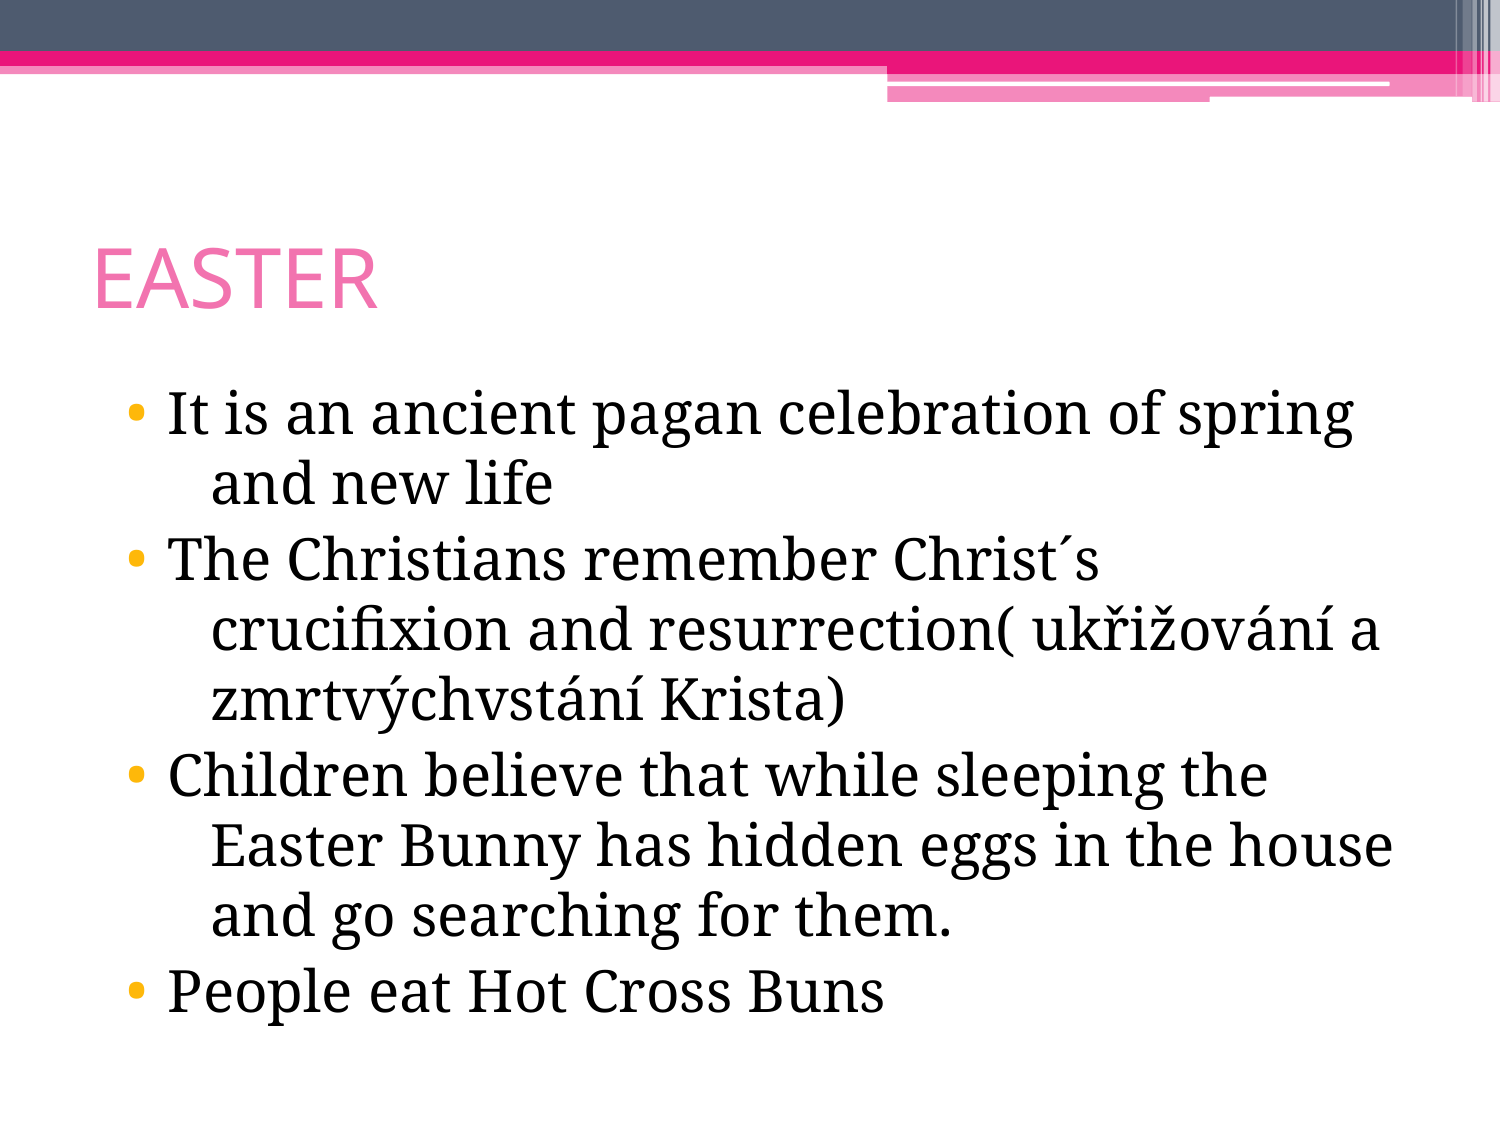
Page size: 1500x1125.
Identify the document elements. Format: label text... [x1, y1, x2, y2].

title EASTER [75, 187, 1426, 363]
list It is an ancient pagan celebration of spring and new life The Christians remember Christ´s crucifixion and resurrection( ukřižování a zmrtvýchvstání Krista) Children believe that while sleeping the Easter Bunny has hidden eggs in the house and go searching for them. People eat Hot Cross Buns [75, 368, 1426, 1079]
